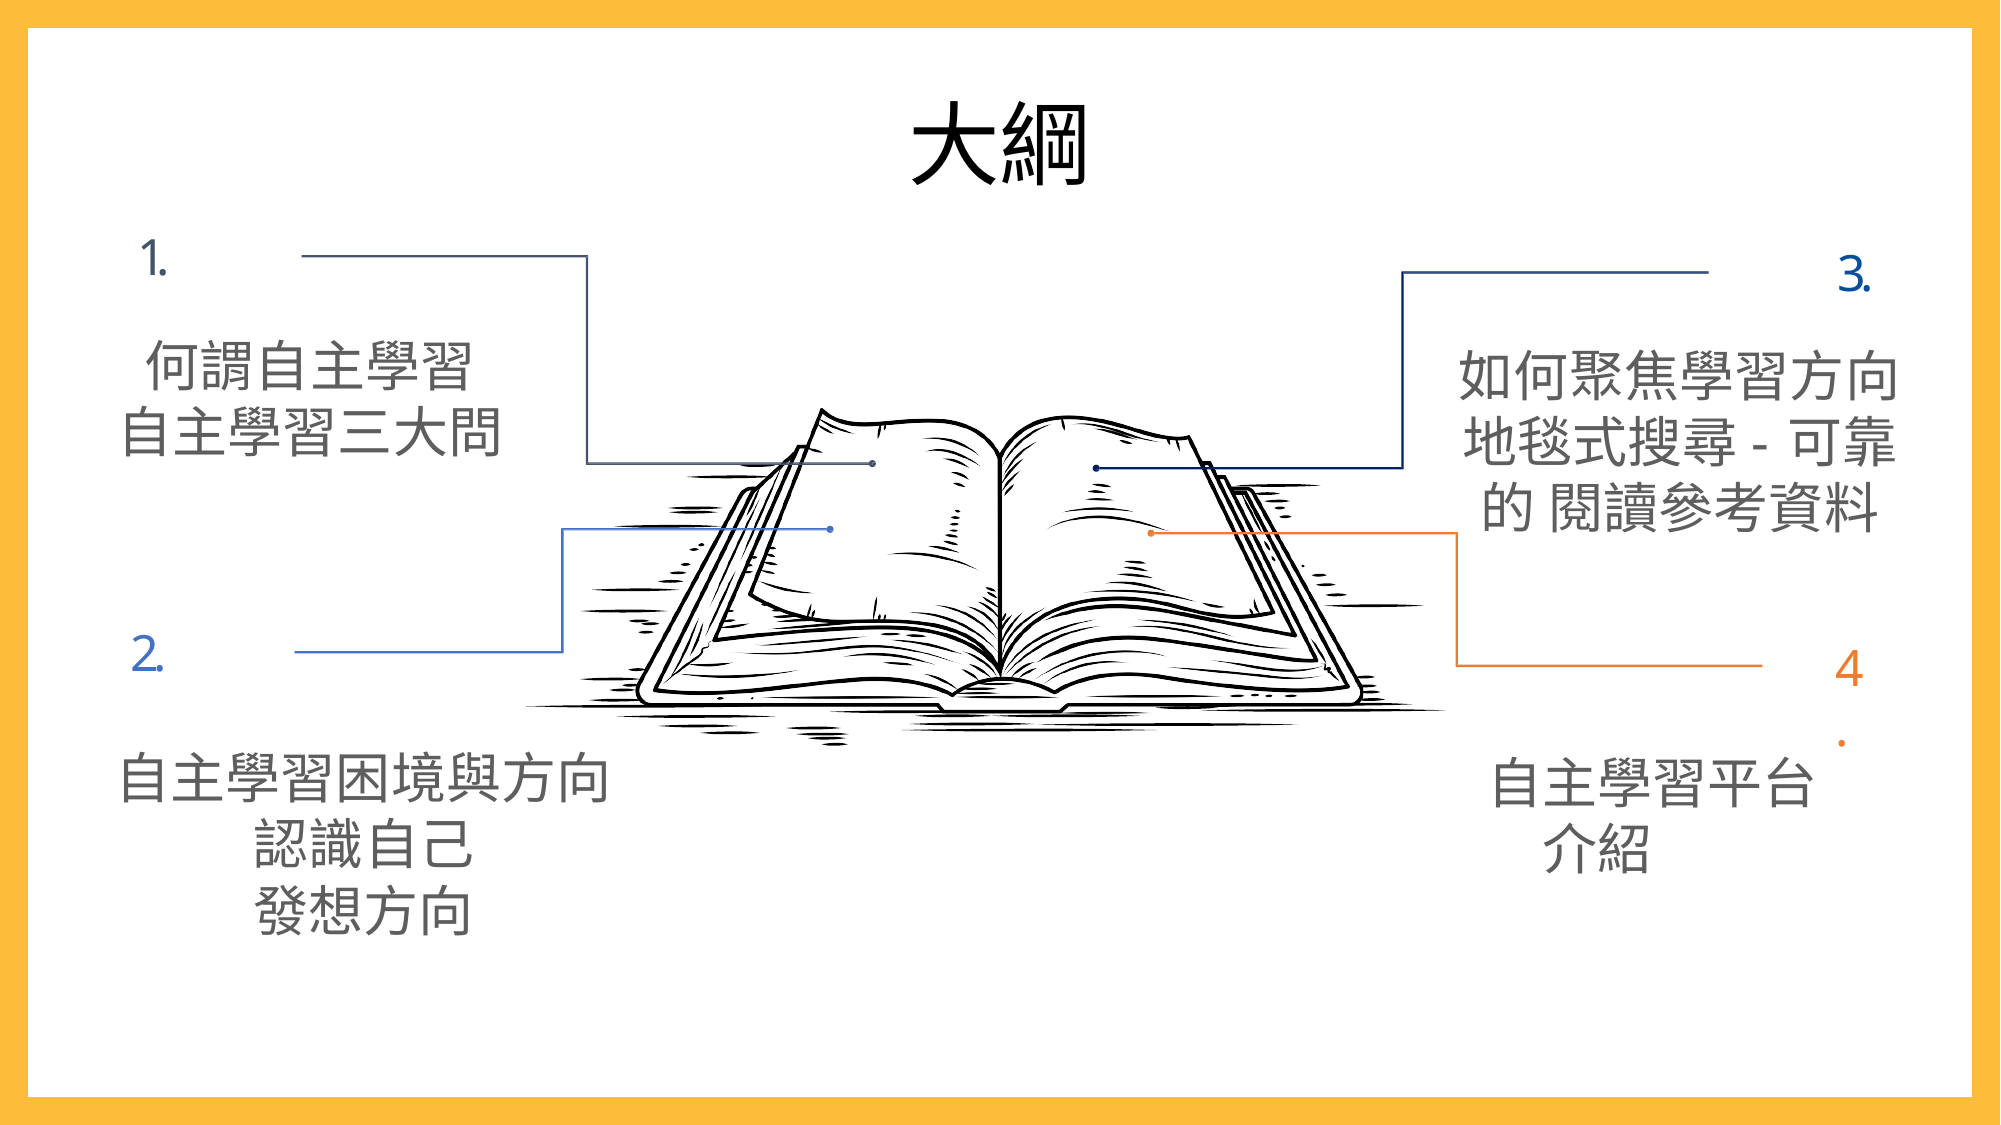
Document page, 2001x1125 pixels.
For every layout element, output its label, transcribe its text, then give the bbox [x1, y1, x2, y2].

text_box [294, 255, 1447, 718]
text_box [1455, 540, 1763, 668]
text_box [900, 728, 1157, 732]
text_box [658, 724, 738, 728]
text_box 4. [1834, 635, 1876, 757]
text_box 2. [129, 620, 171, 682]
text_box [700, 731, 760, 735]
text_box 自主學習困境與方向 認識自己 發想方向 [113, 742, 614, 943]
text_box [796, 732, 850, 740]
title 大綱 [907, 46, 1093, 236]
text_box [786, 726, 842, 730]
text_box 1. 何謂自主學習 自主學習三大問 [115, 224, 505, 464]
text_box 自主學習平台介紹 [1485, 747, 1820, 881]
text_box [908, 722, 1035, 726]
text_box [821, 742, 848, 746]
text_box 3. 如何聚焦學習方向 地毯式搜尋-可靠的 閱讀參考資料 [1445, 240, 1914, 540]
